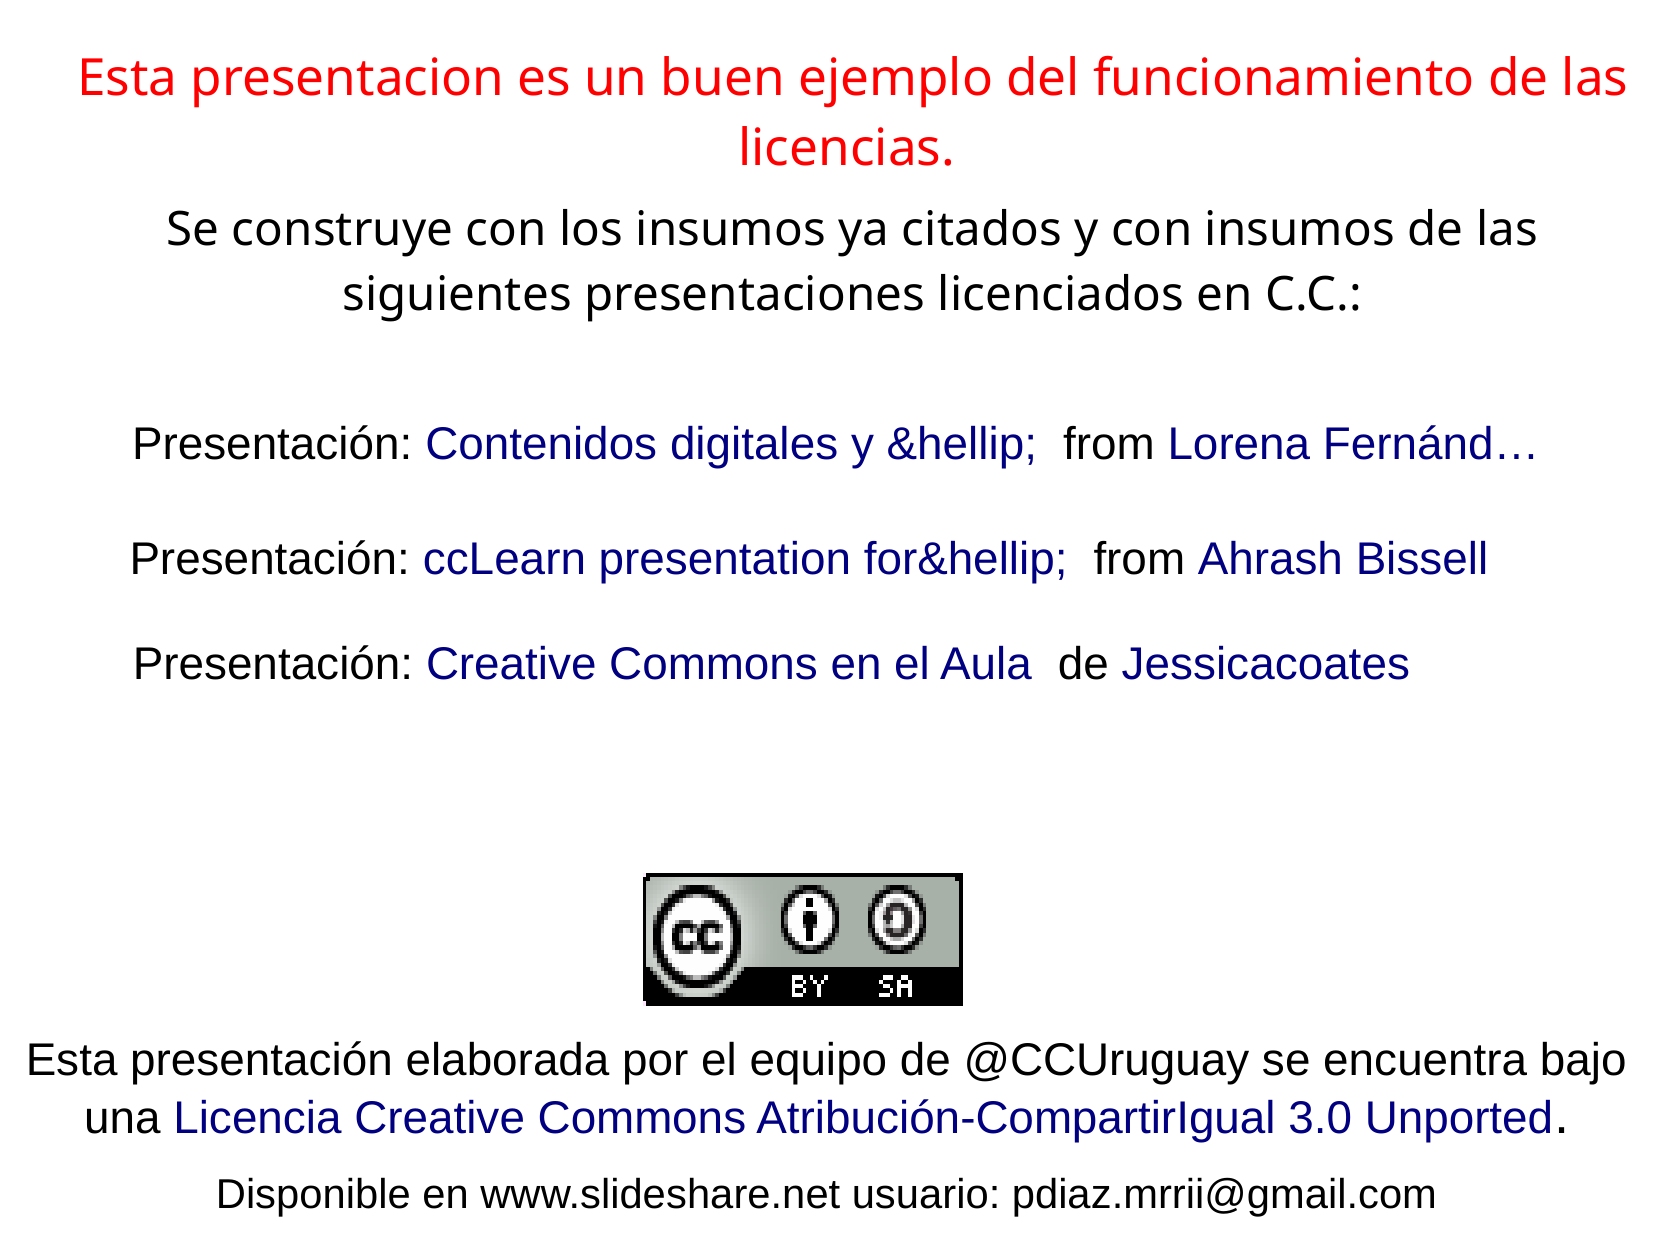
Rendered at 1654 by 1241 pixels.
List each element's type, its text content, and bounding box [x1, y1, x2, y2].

picture [643, 873, 963, 1006]
list Esta presentacion es un buen ejemplo del funcionamiento de las licencias. Se construye con los insumos ya citados y con insumos de las siguientes presentaciones licenciados en C.C.: [53, 32, 1654, 335]
text_box Presentación: Contenidos digitales y &hellip; from Lorena Fernánd… [117, 410, 1654, 477]
text_box Presentación: Creative Commons en el Aula de Jessicacoates [118, 630, 1619, 698]
text_box Esta presentación elaborada por el equipo de @CCUruguay se encuentra bajo una Licencia Creative Commons Atribución-CompartirIgual 3.0 Unported. Disponible en www.slideshare.net usuario: pdiaz.mrrii@gmail.com [0, 1026, 1654, 1225]
text_box Presentación: ccLearn presentation for&hellip; from Ahrash Bissell [114, 525, 1619, 593]
